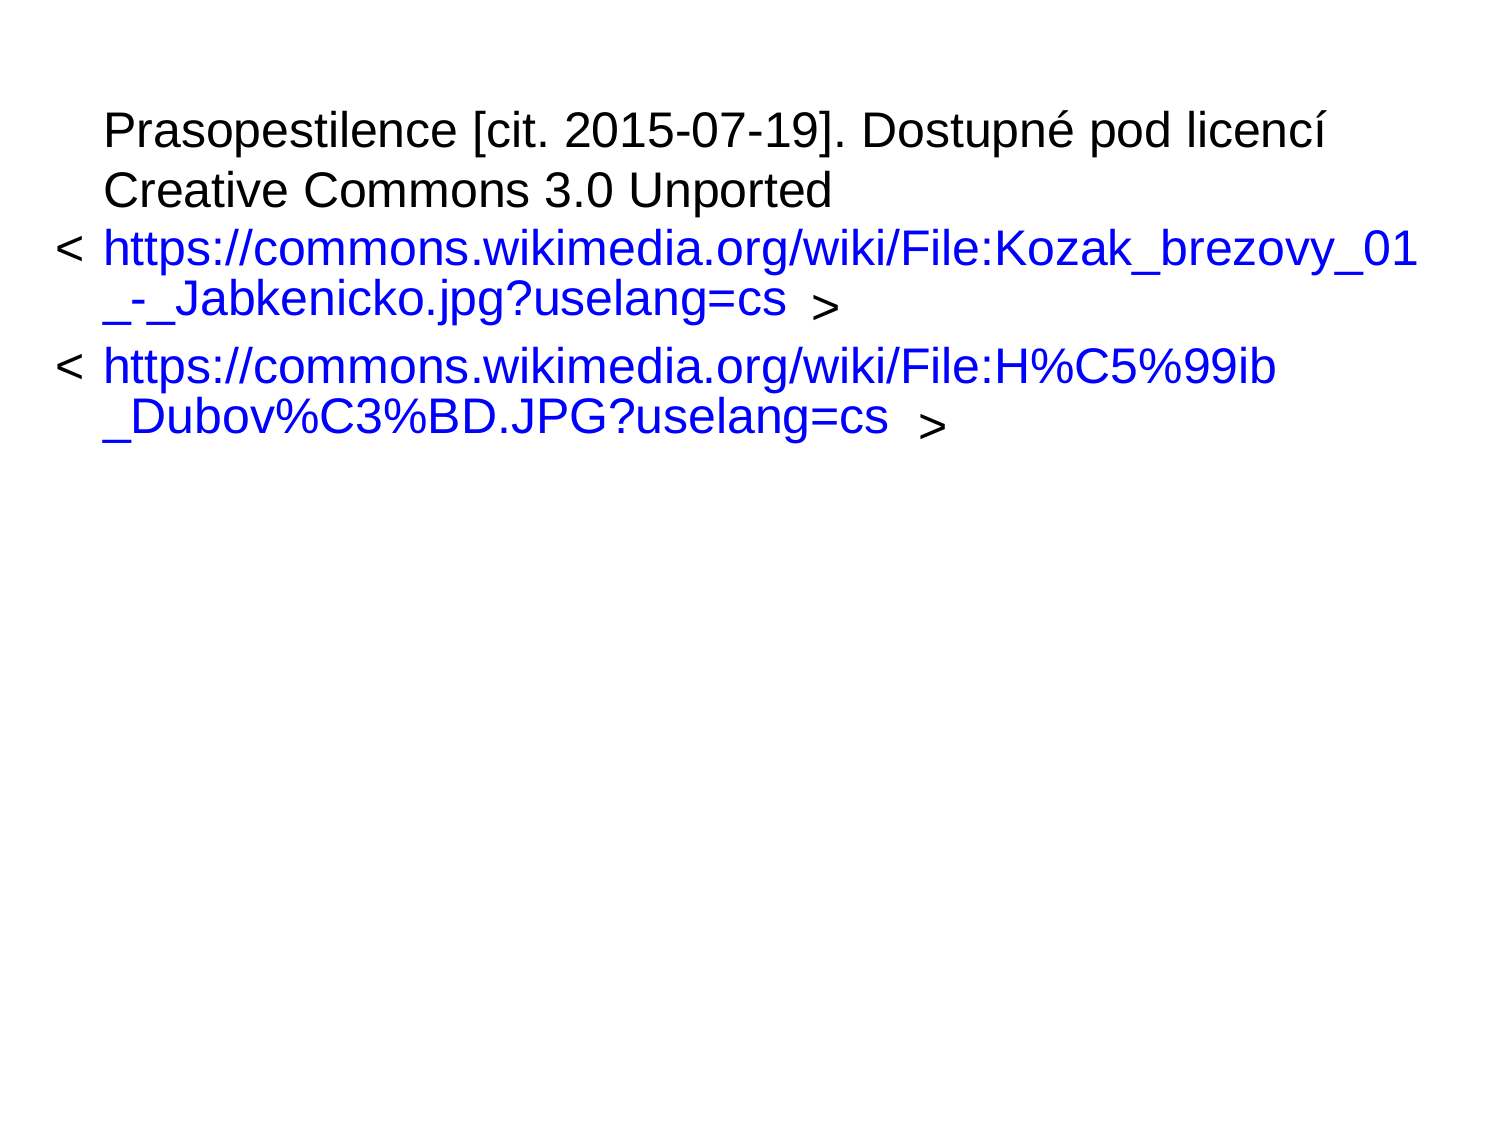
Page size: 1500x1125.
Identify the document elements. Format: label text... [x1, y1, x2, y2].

text_box Prasopestilence [cit. 2015-07-19]. Dostupné pod licencí Creative Commons 3.0 Unported [88, 90, 1344, 207]
text_box < [41, 326, 101, 402]
text_box < [41, 207, 101, 284]
text_box > [797, 267, 857, 343]
text_box > [903, 385, 963, 461]
text_box https://commons.wikimedia.org/wiki/File:H%C5%99ib_Dubov%C3%BD.JPG?uselang=cs [101, 326, 1306, 402]
text_box https://commons.wikimedia.org/wiki/File:Kozak_brezovy_01_-_Jabkenicko.jpg?uselang=cs [101, 207, 1447, 284]
